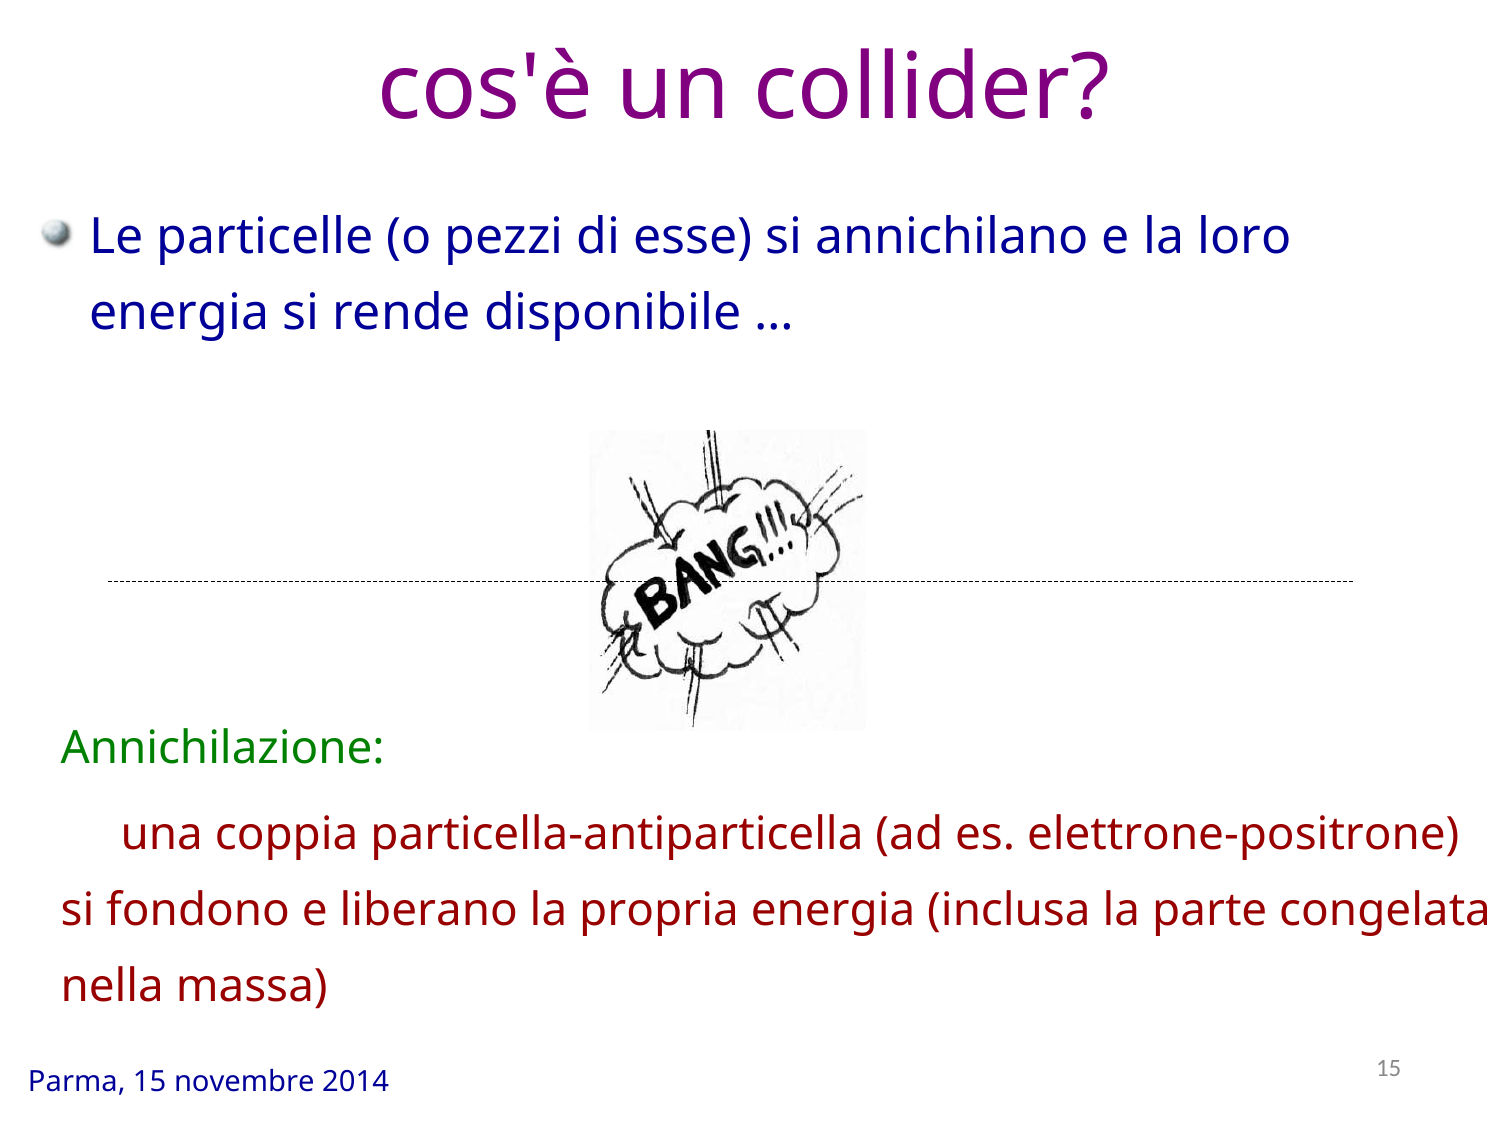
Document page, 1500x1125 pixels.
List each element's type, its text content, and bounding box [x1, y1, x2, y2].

list Le particelle (o pezzi di esse) si annichilano e la loro energia si rende disponibile … [34, 1052, 1454, 1125]
list Annichilazione: una coppia particella-antiparticella (ad es. elettrone-positrone) si fondono e liberano la propria energia (inclusa la parte congelata nella massa) [5, 696, 1500, 1052]
title cos'è un collider? [34, 25, 1454, 151]
list Le particelle (o pezzi di esse) si annichilano e la loro energia si rende disponibile … [34, 187, 1454, 696]
